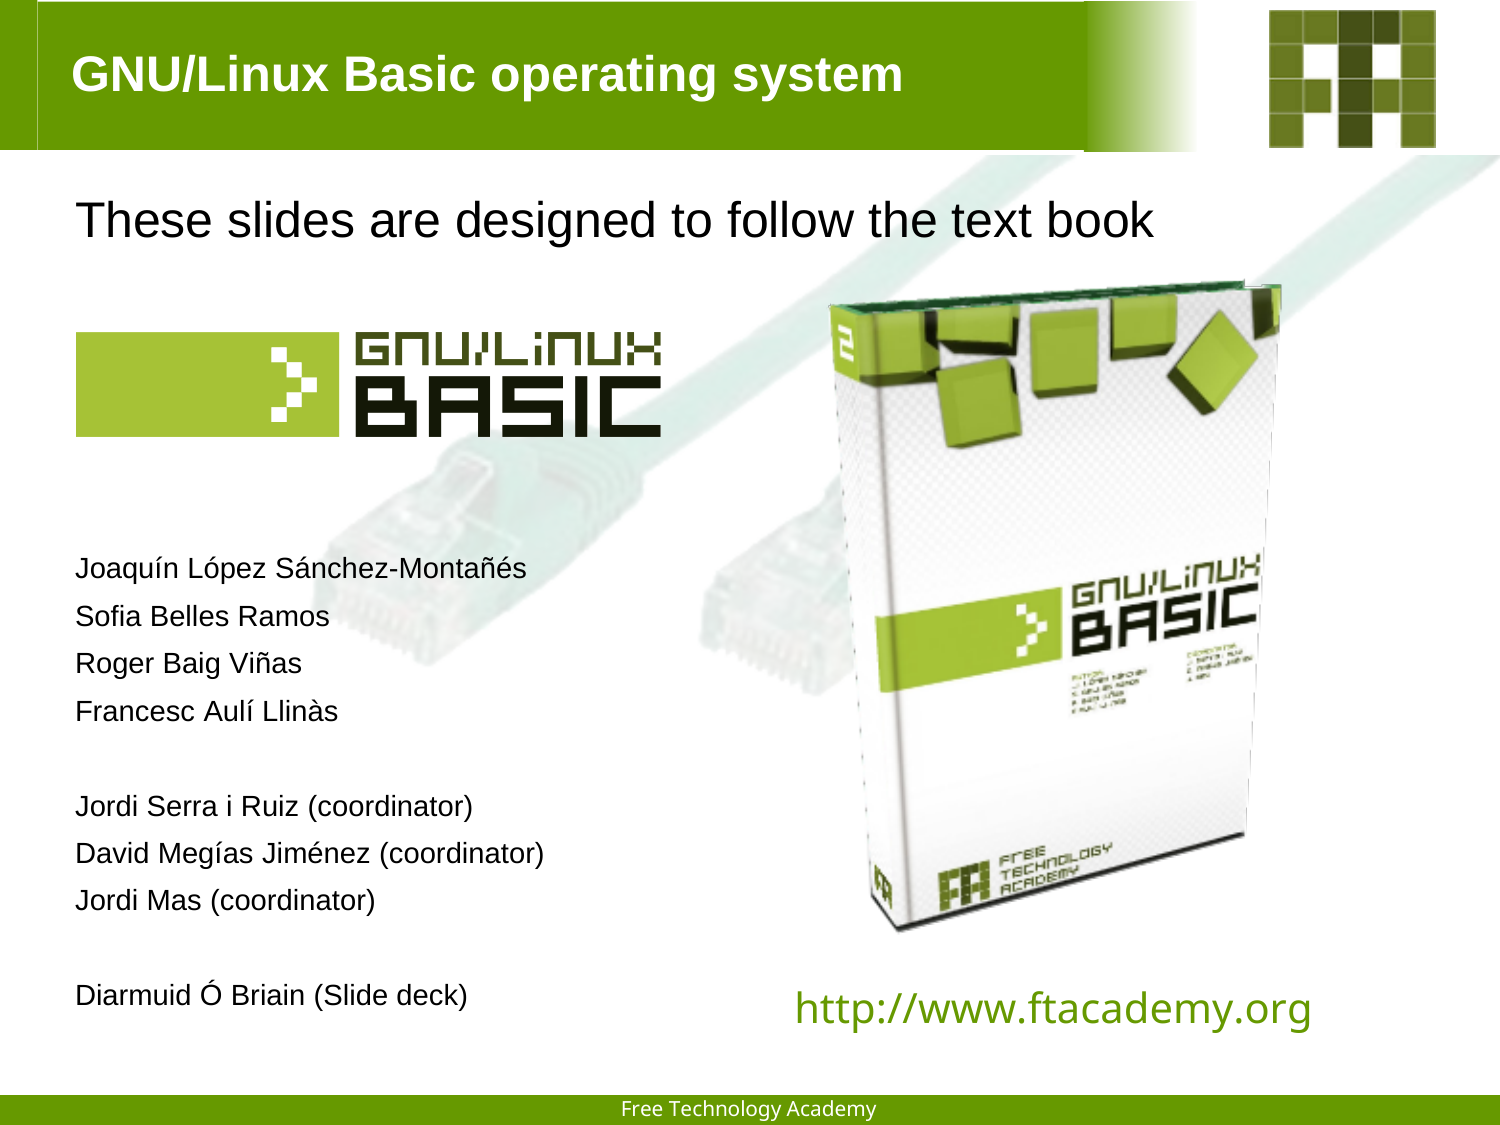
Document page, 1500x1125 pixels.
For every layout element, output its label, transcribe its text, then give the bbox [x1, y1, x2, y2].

picture [808, 262, 1293, 946]
title GNU/Linux Basic operating system [56, 1, 1107, 152]
picture [76, 332, 661, 438]
text_box http://www.ftacademy.org [779, 974, 1359, 1040]
picture [1269, 10, 1436, 148]
subtitle These slides are designed to follow the text book Joaquín López Sánchez-Montañés Sofia Belles Ramos Roger Baig Viñas Francesc Aulí Llinàs Jordi Serra i Ruiz (coordinator) David Megías Jiménez (coordinator) Jordi Mas (coordinator) Diarmuid Ó Briain (Slide deck) [75, 187, 1426, 1060]
